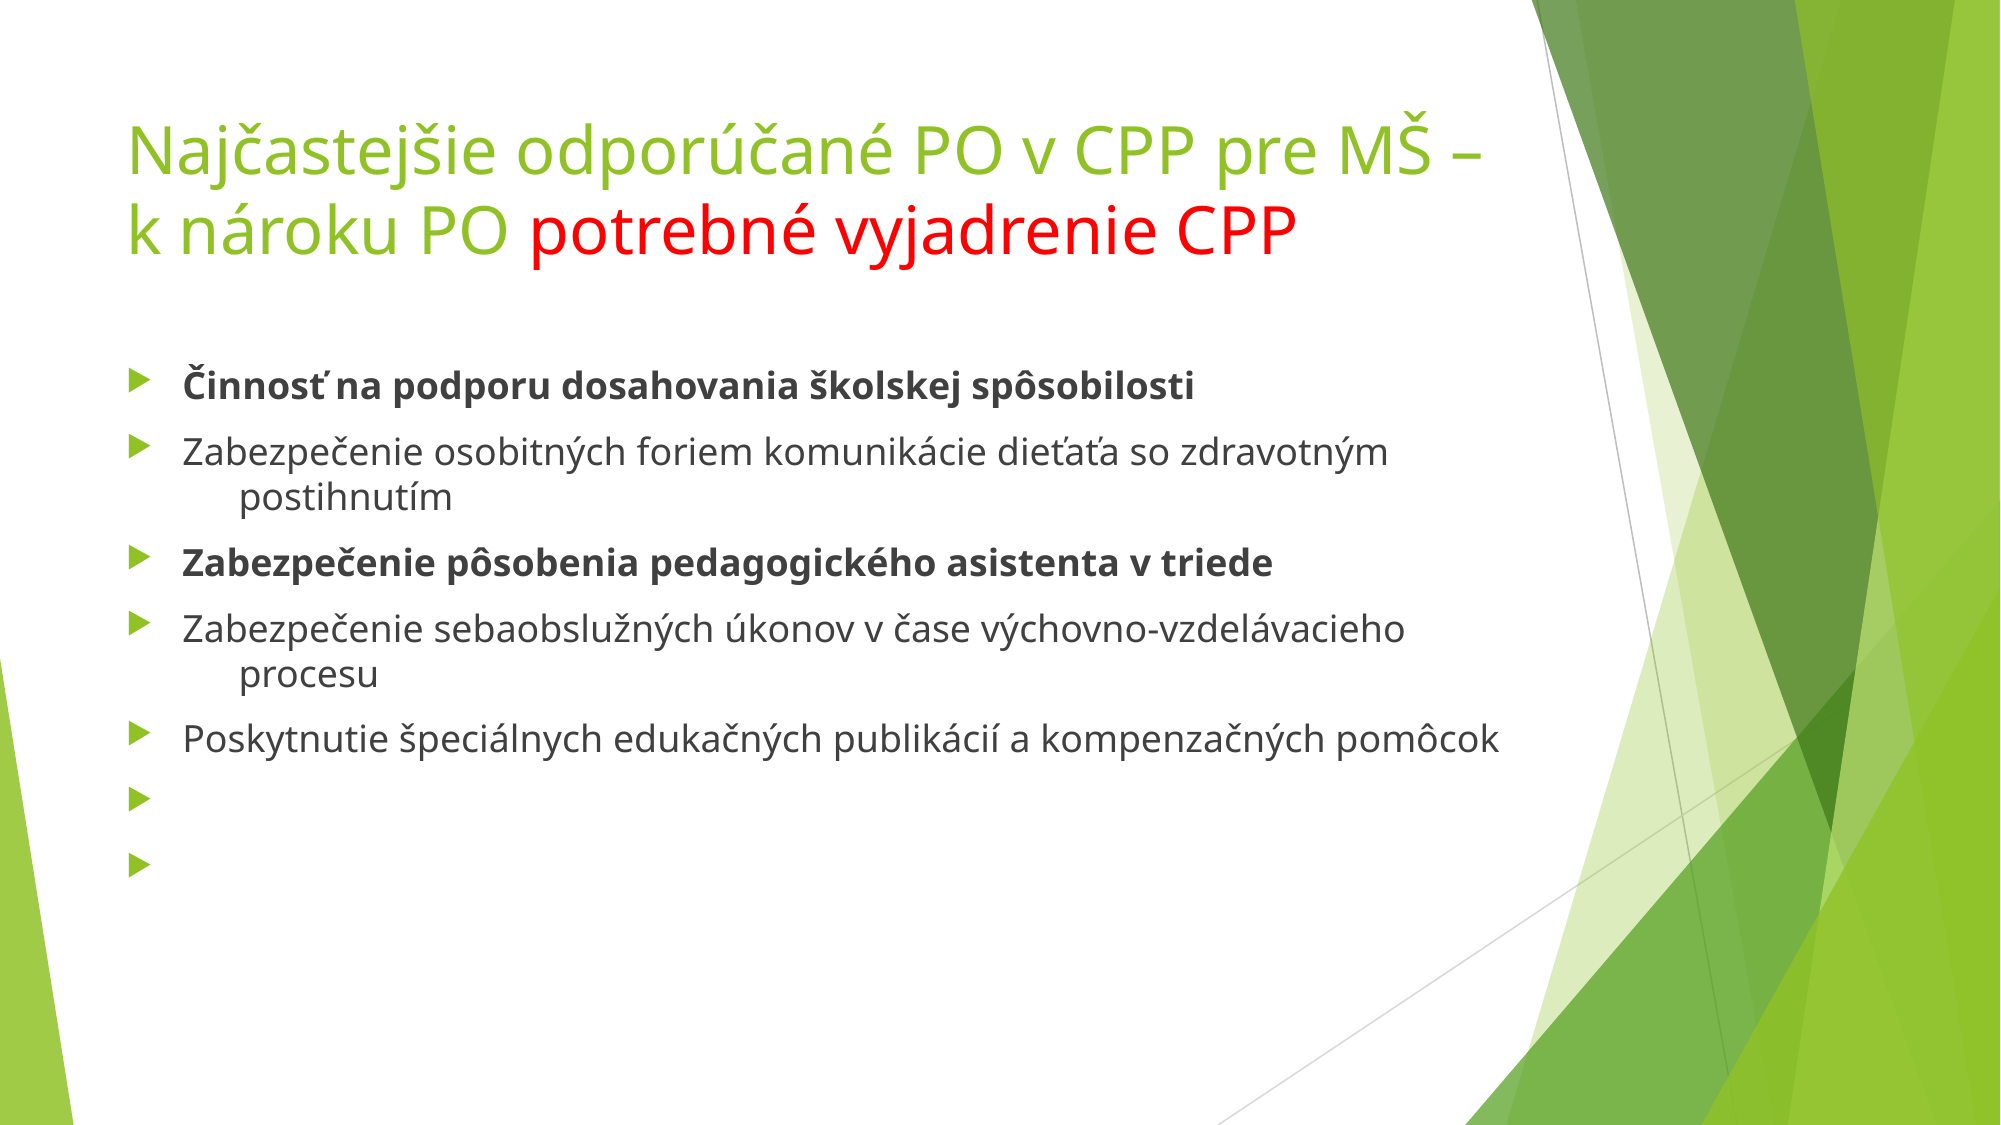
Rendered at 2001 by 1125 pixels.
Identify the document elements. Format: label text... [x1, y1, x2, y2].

list Činnosť na podporu dosahovania školskej spôsobilosti Zabezpečenie osobitných foriem komunikácie dieťaťa so zdravotným postihnutím Zabezpečenie pôsobenia pedagogického asistenta v triede Zabezpečenie sebaobslužných úkonov v čase výchovno-vzdelávacieho procesu Poskytnutie špeciálnych edukačných publikácií a kompenzačných pomôcok [111, 354, 1522, 823]
title Najčastejšie odporúčané PO v CPP pre MŠ – k nároku PO potrebné vyjadrenie CPP [111, 99, 1522, 290]
